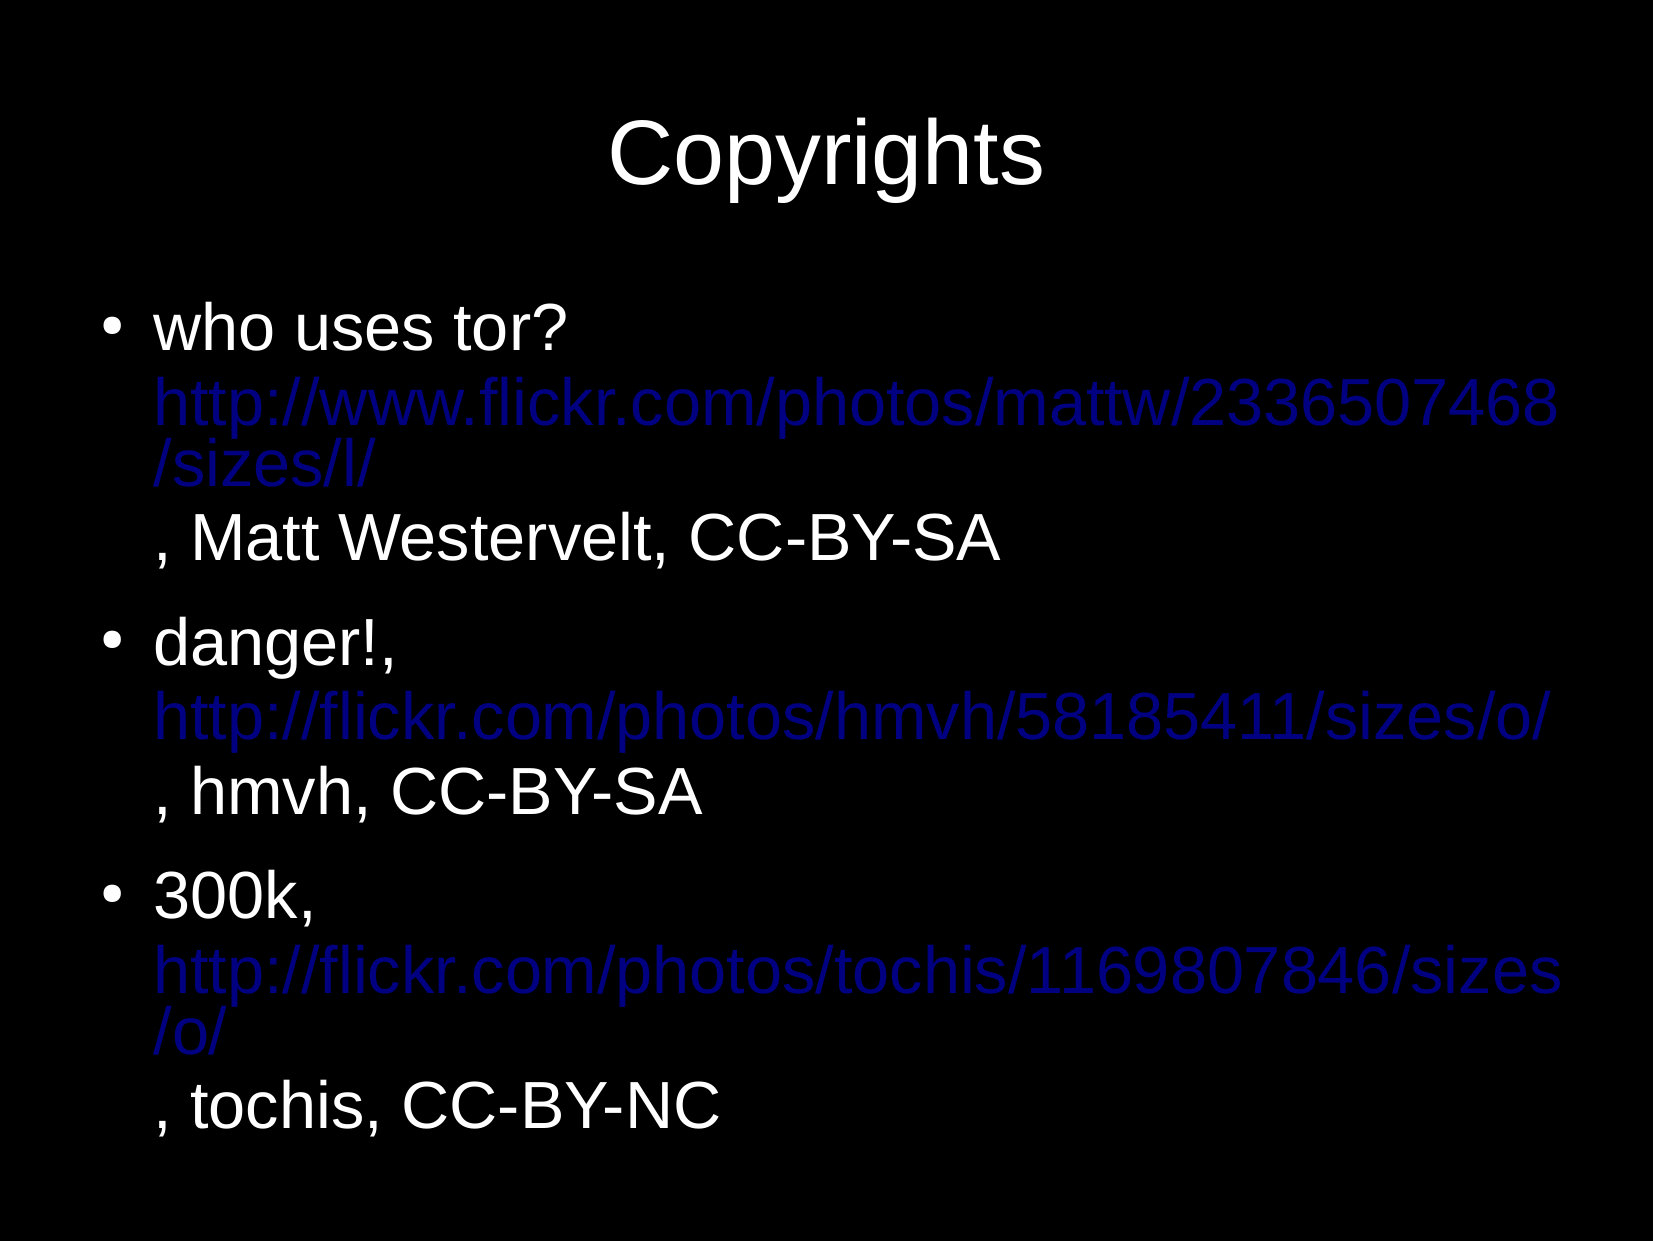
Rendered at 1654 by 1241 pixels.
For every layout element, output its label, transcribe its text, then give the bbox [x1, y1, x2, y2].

title Copyrights [82, 49, 1571, 257]
list who uses tor? http://www.flickr.com/photos/mattw/2336507468/sizes/l/, Matt Westervelt, CC-BY-SA danger!,http://flickr.com/photos/hmvh/58185411/sizes/o/, hmvh, CC-BY-SA 300k, http://flickr.com/photos/tochis/1169807846/sizes/o/, tochis, CC-BY-NC [82, 290, 1571, 1095]
